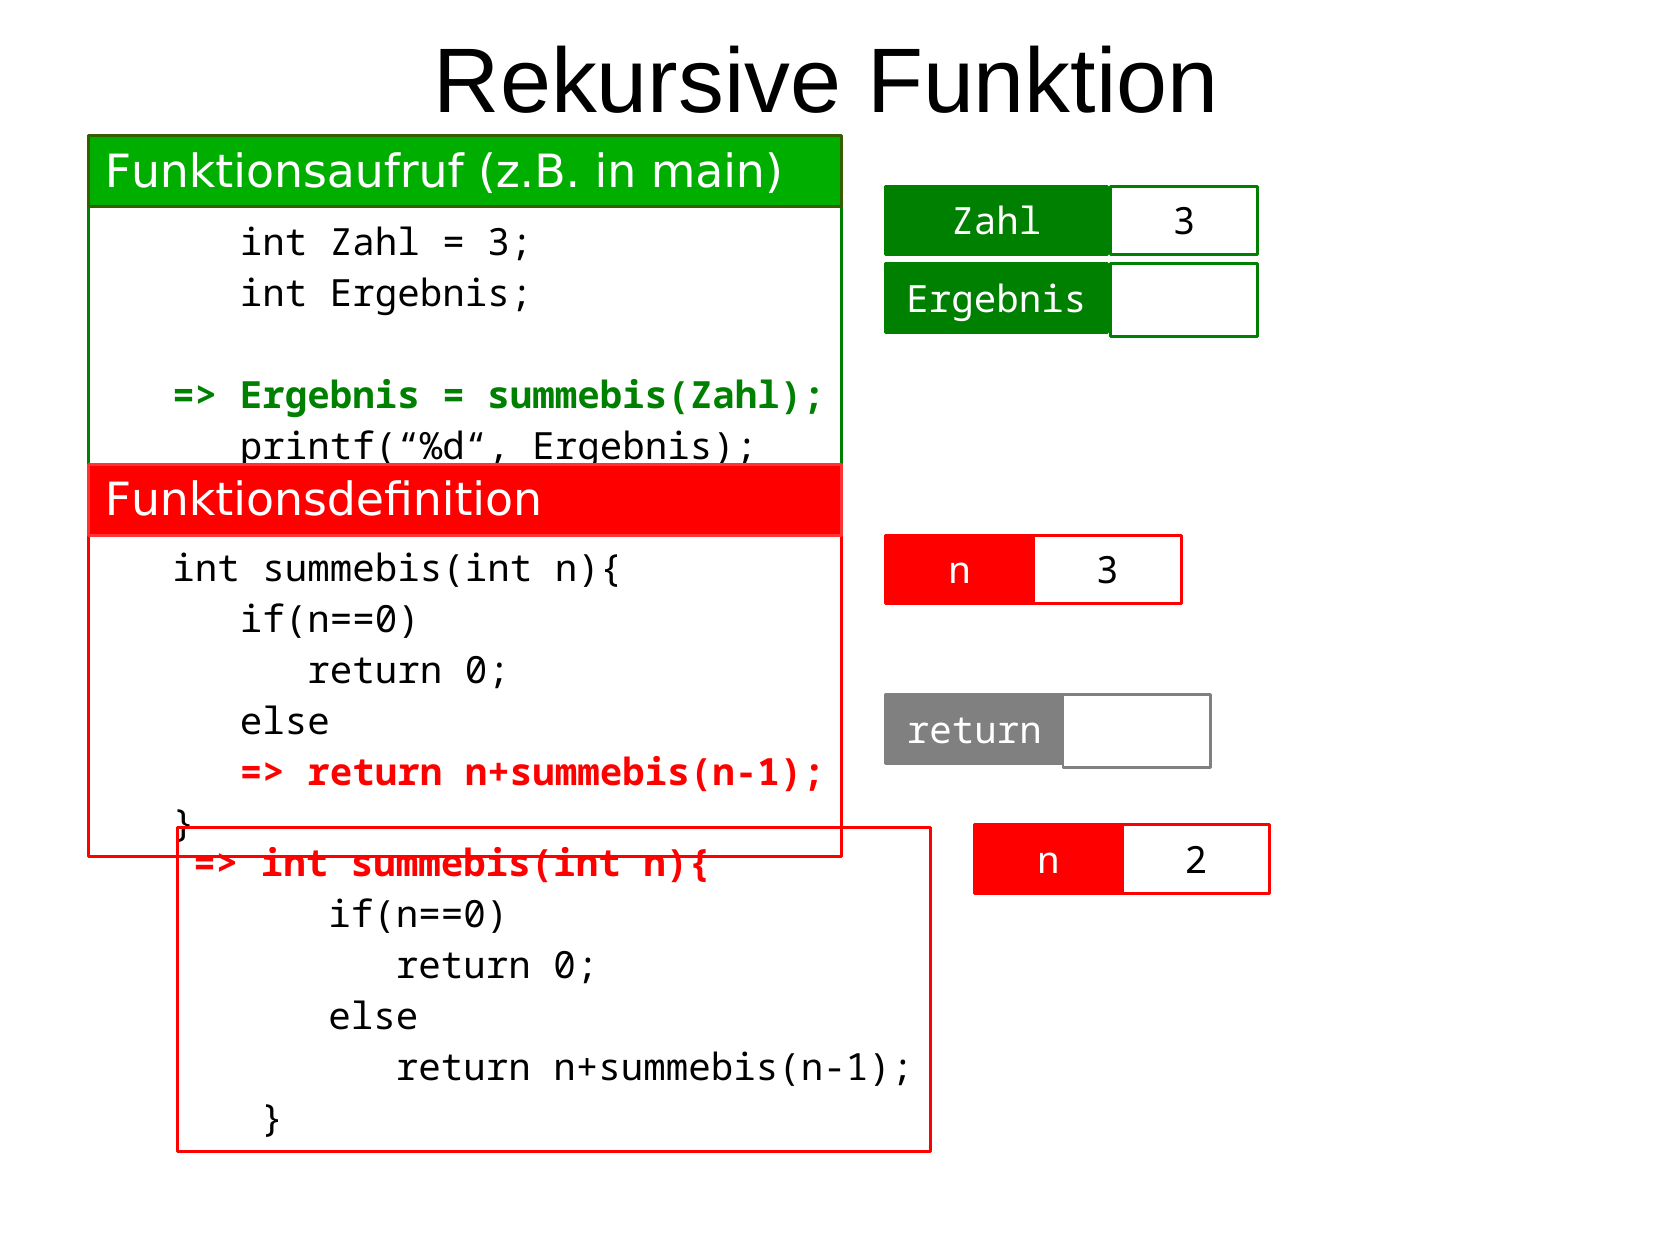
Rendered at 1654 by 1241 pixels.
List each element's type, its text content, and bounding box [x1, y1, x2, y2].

text_box int Zahl = 3; int Ergebnis; => Ergebnis = summebis(Zahl); printf(“%d“, Ergebnis); [88, 208, 842, 443]
text_box 3 [1033, 535, 1182, 597]
text_box => int summebis(int n){ if(n==0) return 0; else return n+summebis(n-1); } [177, 827, 931, 1107]
text_box Funktionsdefinition [88, 464, 842, 536]
text_box [1110, 263, 1258, 325]
text_box return [885, 694, 1062, 756]
text_box Zahl [885, 186, 1108, 248]
title Rekursive Funktion [82, 24, 1571, 139]
text_box Funktionsaufruf (z.B. in main) [88, 139, 842, 207]
text_box [1062, 694, 1211, 756]
text_box Ergebnis [885, 263, 1108, 325]
text_box 3 [1110, 186, 1258, 248]
text_box 2 [1122, 824, 1270, 886]
text_box int summebis(int n){ if(n==0) return 0; else => return n+summebis(n-1); } [88, 537, 842, 812]
text_box n [885, 535, 1032, 597]
text_box n [974, 824, 1121, 886]
